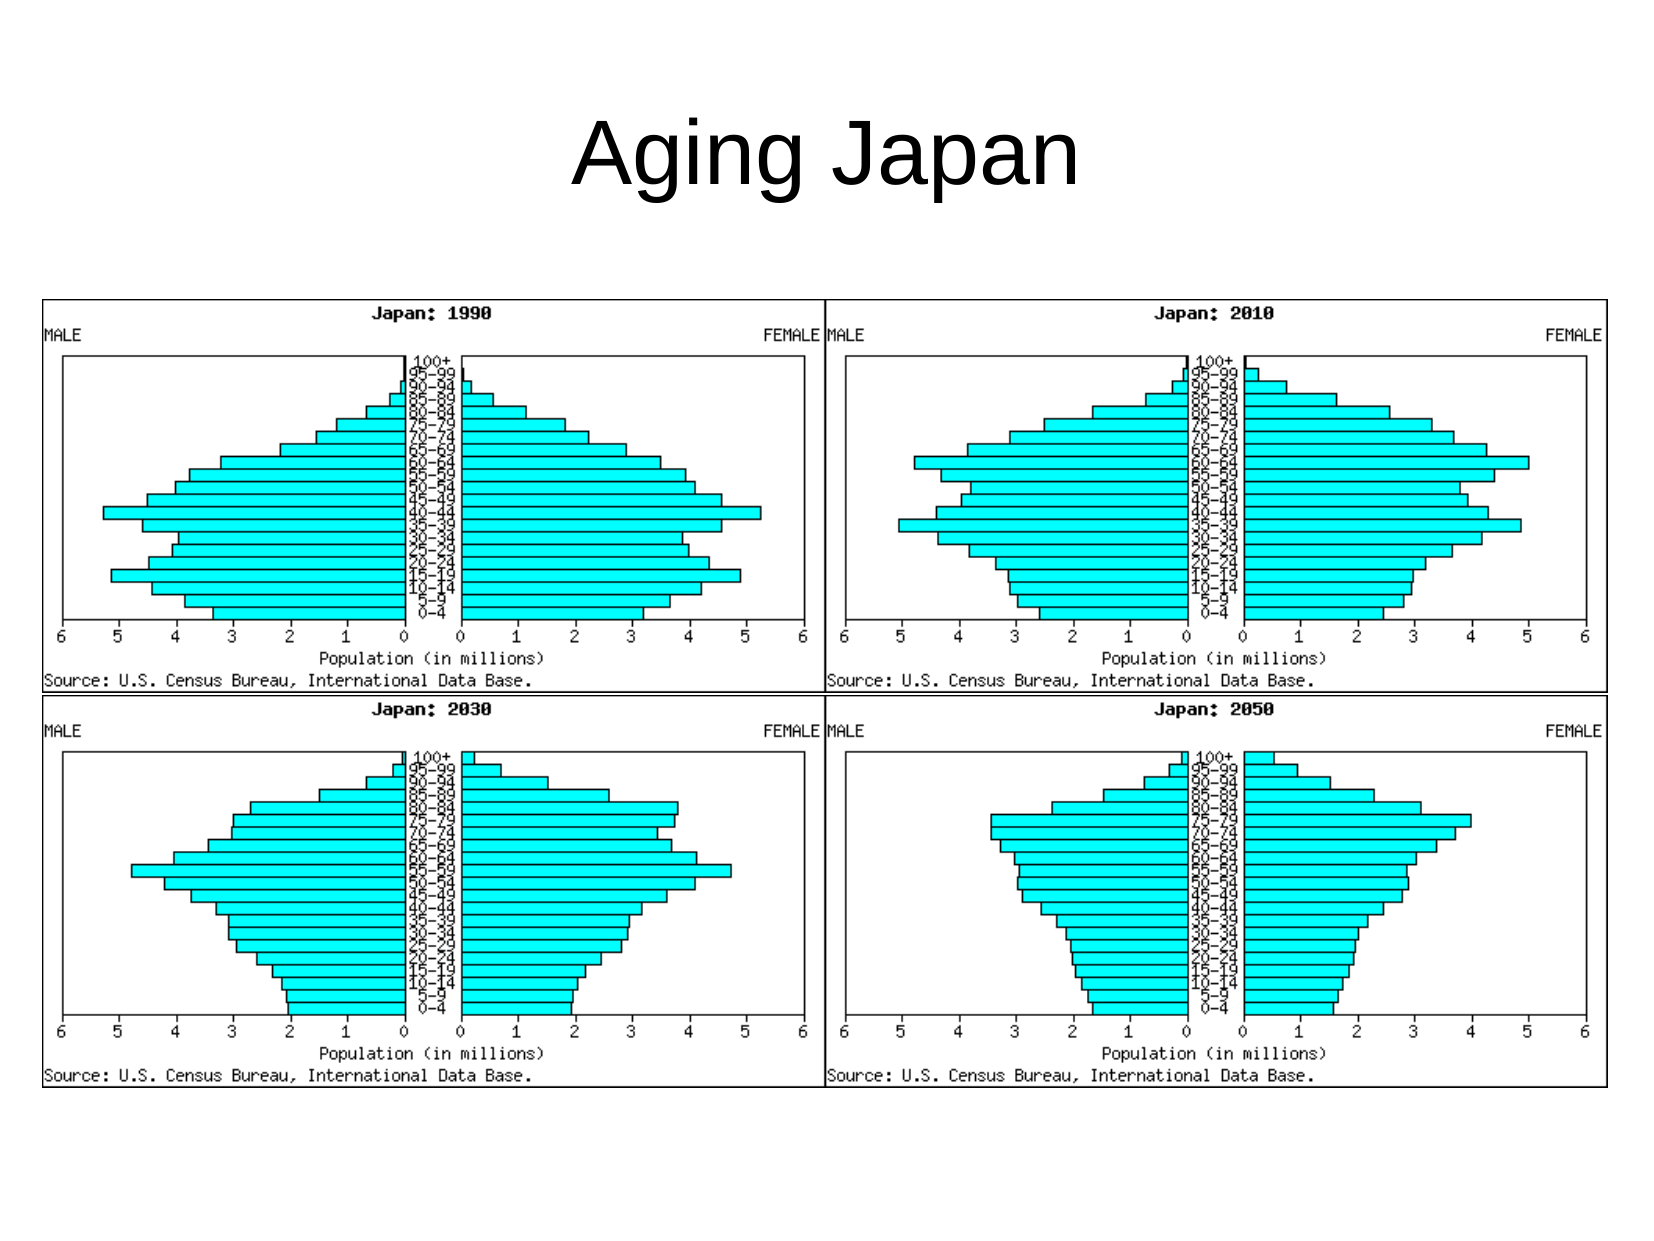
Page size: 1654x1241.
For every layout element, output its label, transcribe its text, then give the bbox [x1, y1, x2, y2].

title Aging Japan [82, 49, 1571, 257]
picture [42, 695, 1608, 1088]
picture [42, 299, 1608, 693]
